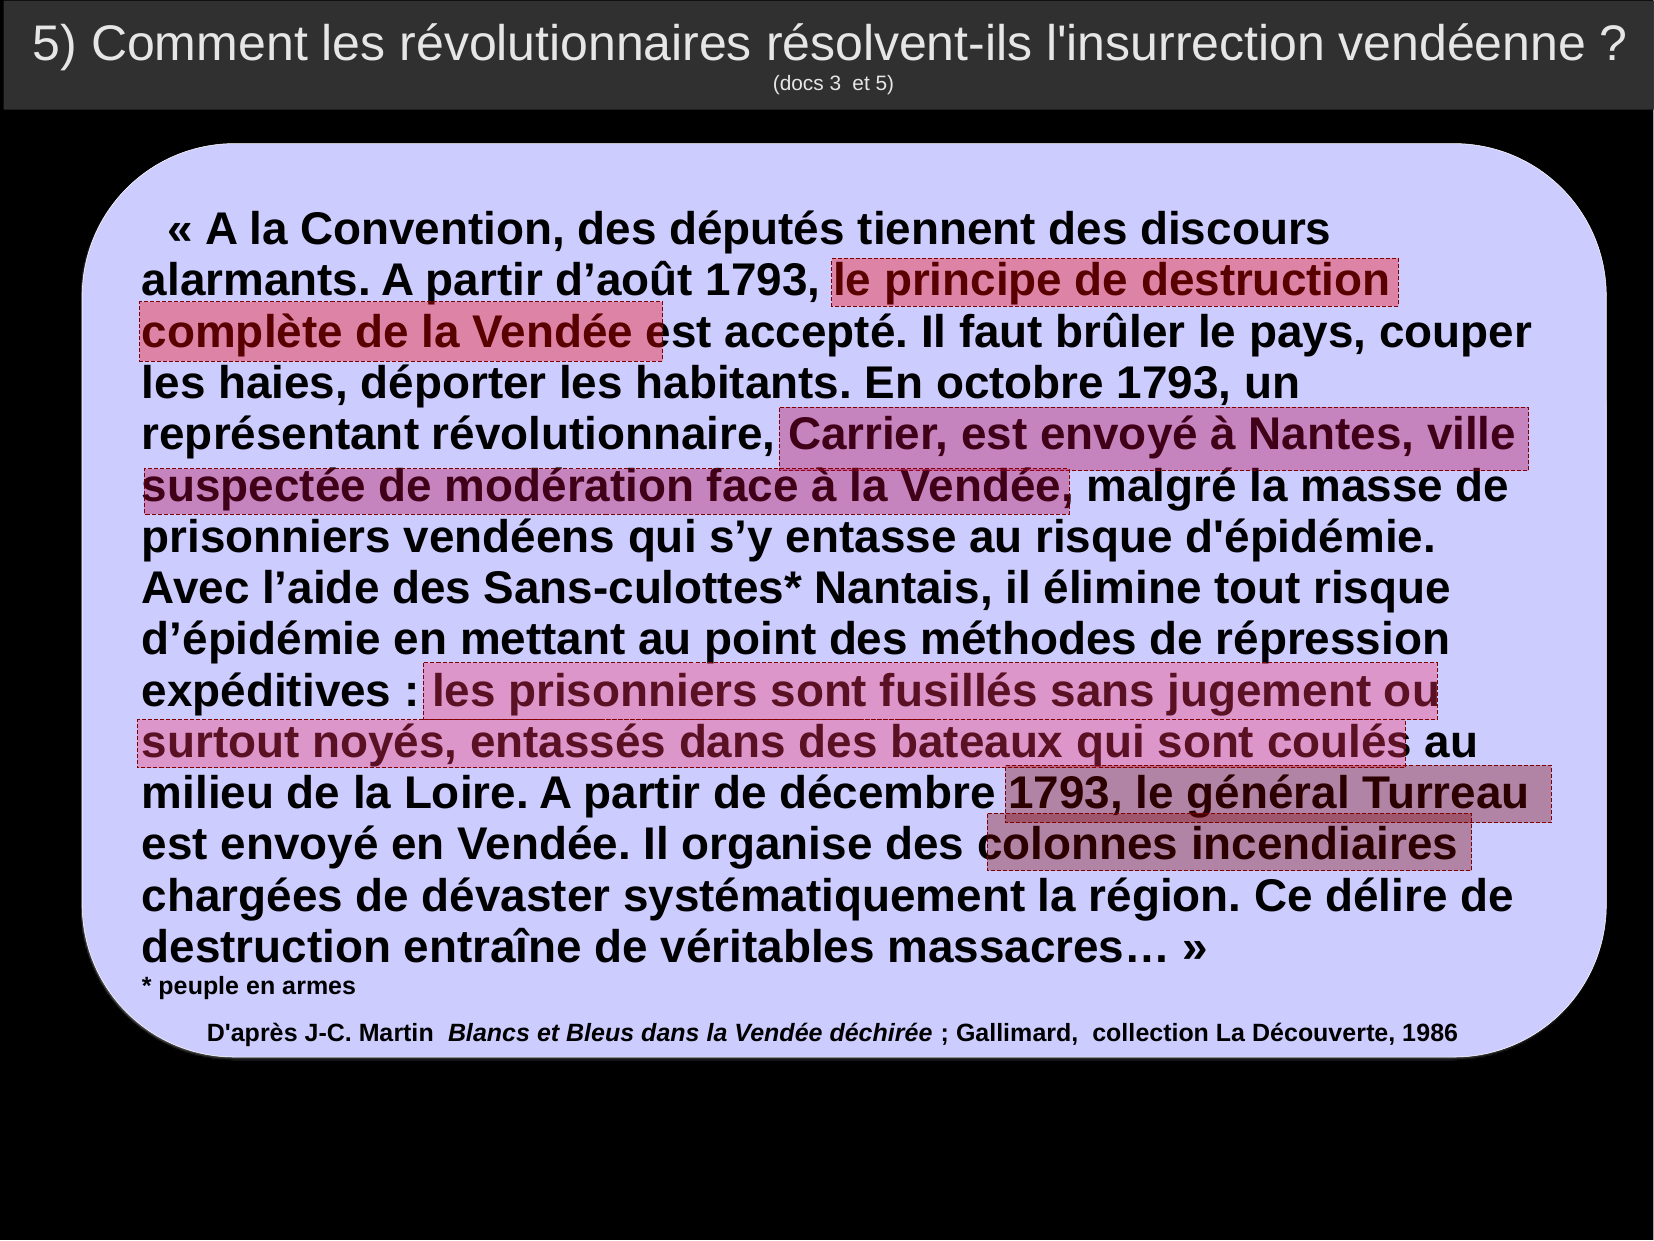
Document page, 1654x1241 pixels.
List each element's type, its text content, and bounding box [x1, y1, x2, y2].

text_box [831, 258, 1399, 307]
text_box [139, 301, 663, 362]
text_box « A la Convention, des députés tiennent des discours alarmants. A partir d’août 1793, le principe de destruction complète de la Vendée est accepté. Il faut brûler le pays, couper les haies, déporter les habitants. En octobre 1793, un représentant révolutionnaire, Carrier, est envoyé à Nantes, ville suspectée de modération face à la Vendée, malgré la masse de prisonniers vendéens qui s’y entasse au risque d'épidémie. Avec l’aide des Sans-culottes* Nantais, il élimine tout risque d’épidémie en mettant au point des méthodes de répression expéditives : les prisonniers sont fusillés sans jugement ou surtout noyés, entassés dans des bateaux qui sont coulés au milieu de la Loire. A partir de décembre 1793, le général Turreau est envoyé en Vendée. Il organise des colonnes incendiaires chargées de dévaster systématiquement la région. Ce délire de destruction entraîne de véritables massacres… » * peuple en armes D'après J-C. Martin Blancs et Bleus dans la Vendée déchirée ; Gallimard, collection La Découverte, 1986 [82, 143, 1607, 1058]
text_box 5) Comment les révolutionnaires résolvent-ils l'insurrection vendéenne ? (docs 3 et 5) [3, 0, 1654, 110]
text_box [137, 662, 1552, 871]
text_box [144, 407, 1529, 515]
